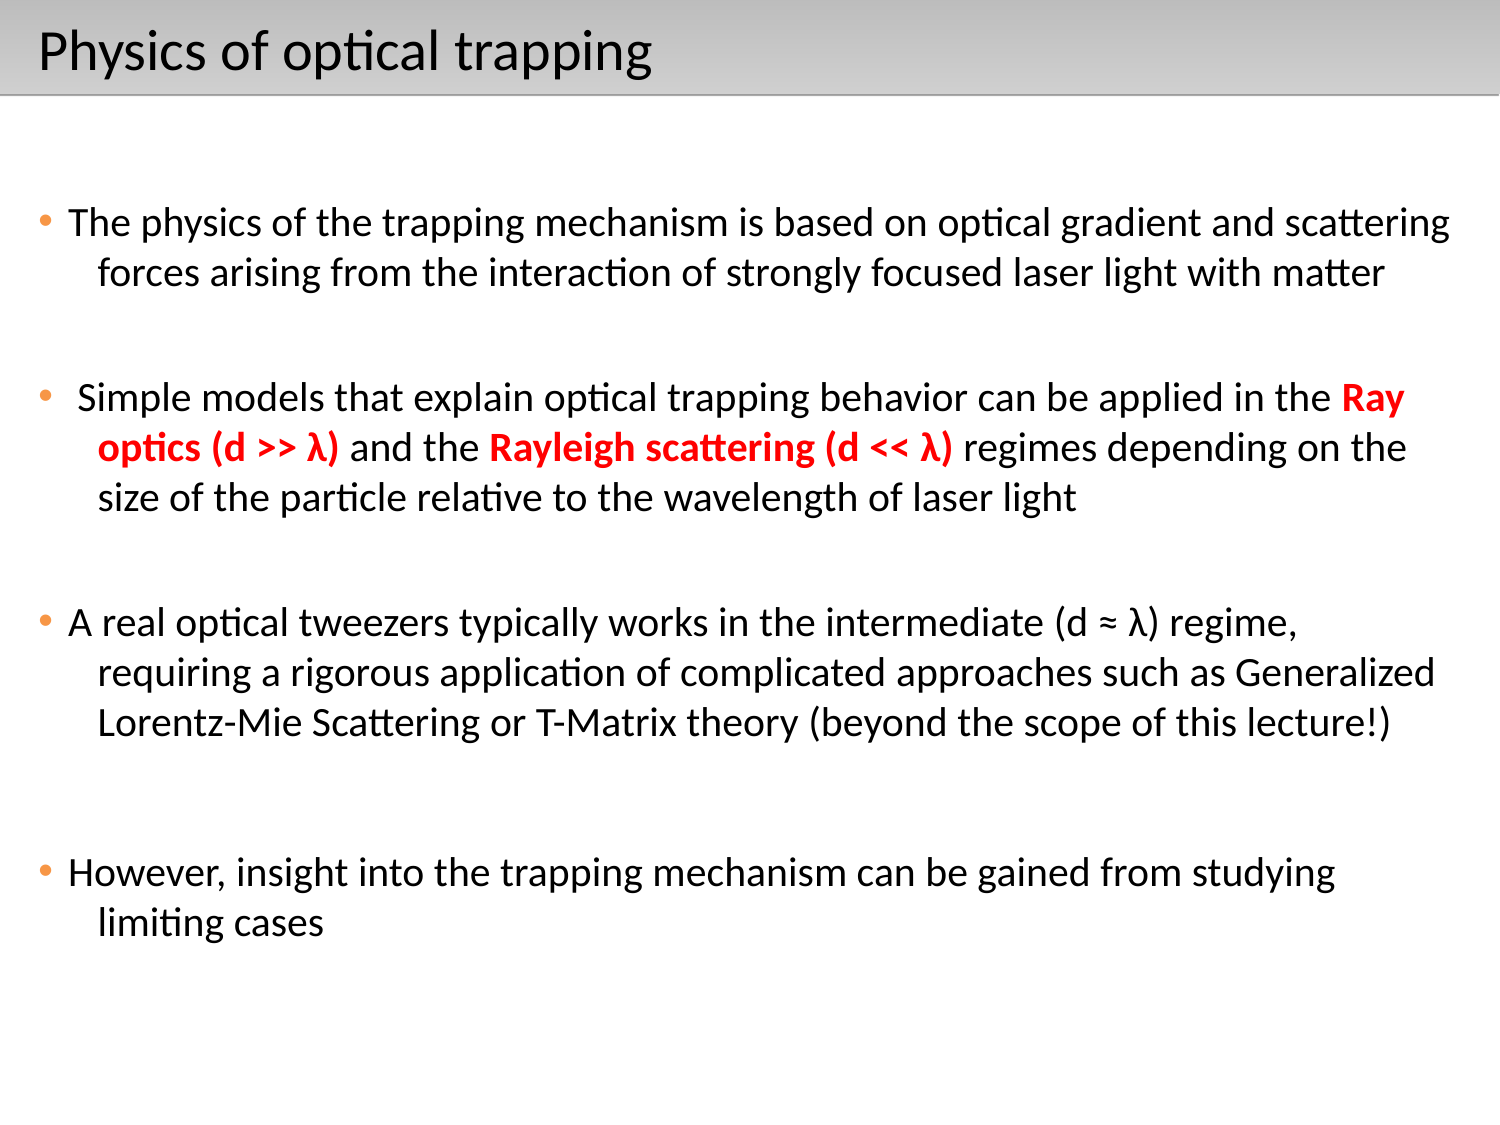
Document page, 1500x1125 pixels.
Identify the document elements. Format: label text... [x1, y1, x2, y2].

text_box Simple models that explain optical trapping behavior can be applied in the Ray optics (d >> λ) and the Rayleigh scattering (d << λ) regimes depending on the size of the particle relative to the wavelength of laser light [0, 362, 1500, 438]
text_box However, insight into the trapping mechanism can be gained from studying limiting cases [0, 837, 1500, 951]
title Physics of optical trapping [23, 0, 1477, 94]
text_box A real optical tweezers typically works in the intermediate (d ≈ λ) regime, requiring a rigorous application of complicated approaches such as Generalized Lorentz-Mie Scattering or T-Matrix theory (beyond the scope of this lecture!) [0, 587, 1500, 763]
text_box The physics of the trapping mechanism is based on optical gradient and scattering forces arising from the interaction of strongly focused laser light with matter [0, 187, 1500, 362]
